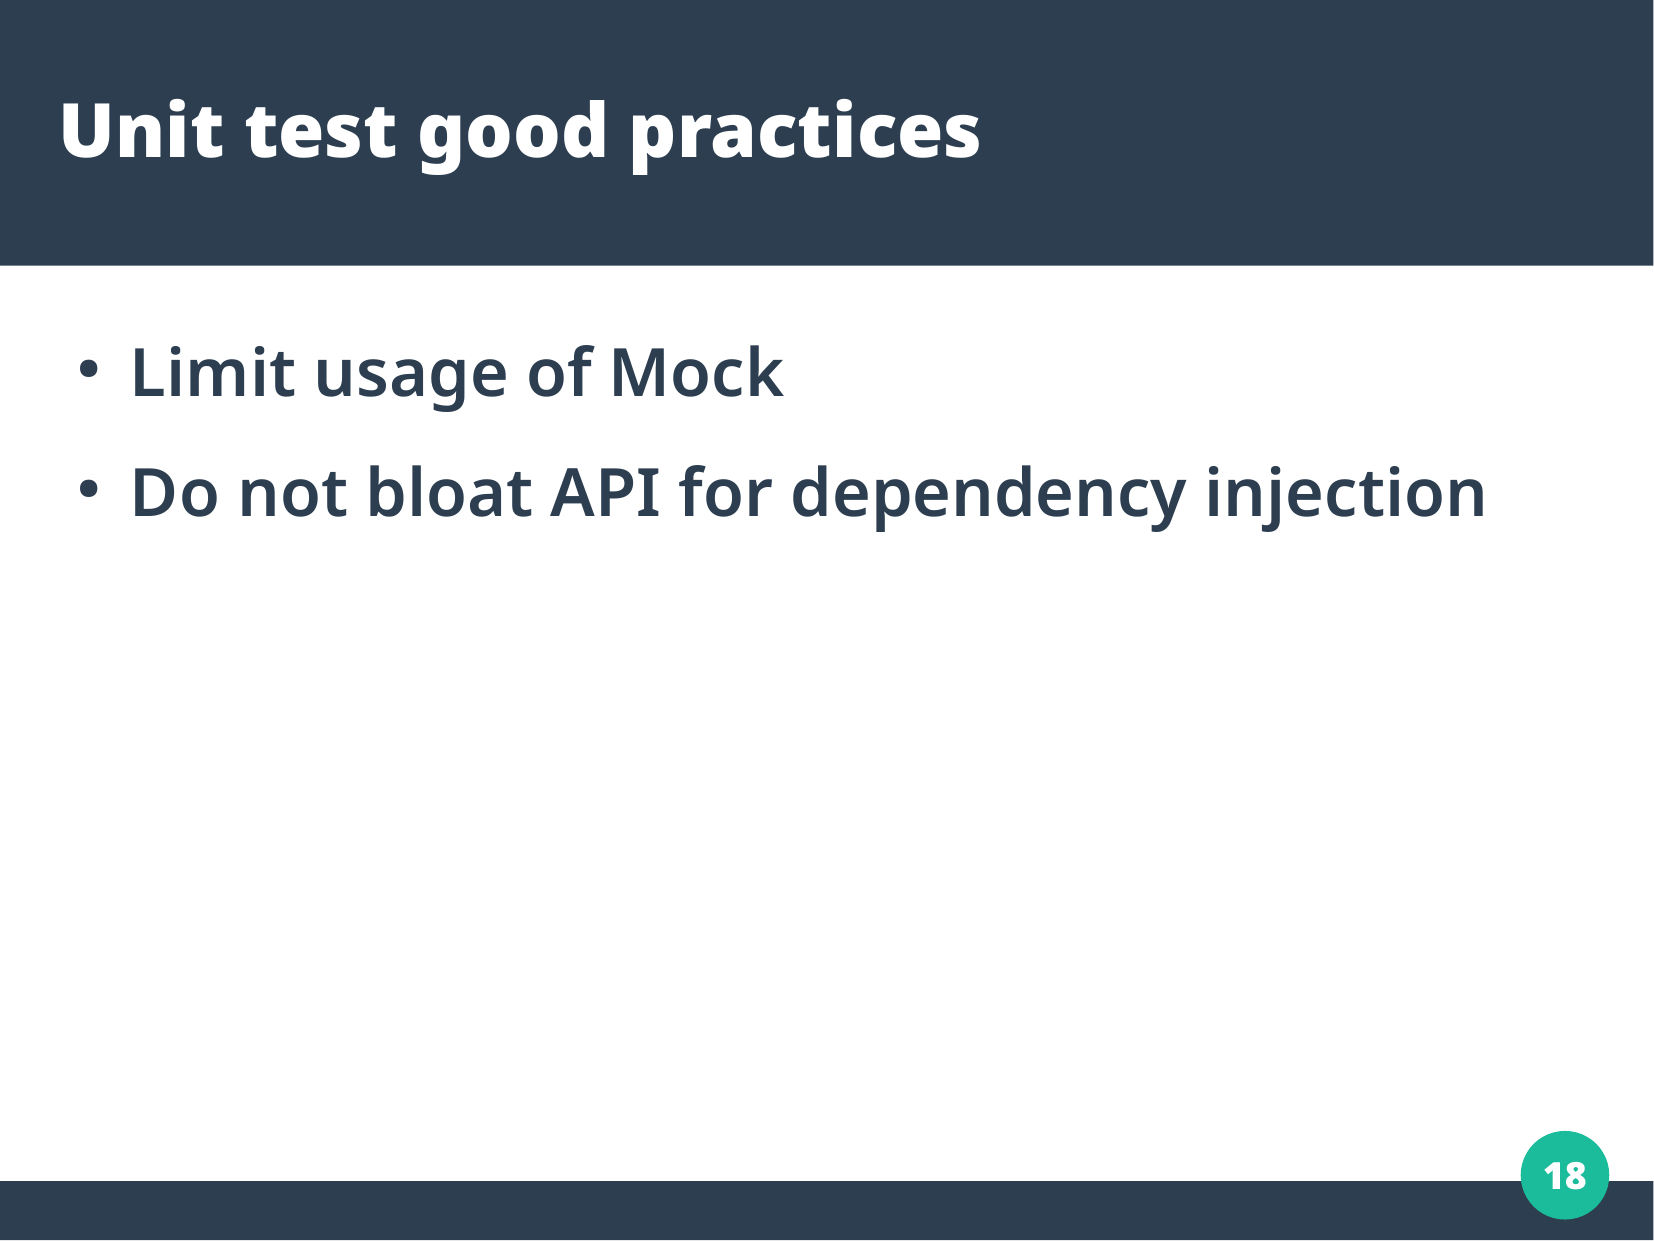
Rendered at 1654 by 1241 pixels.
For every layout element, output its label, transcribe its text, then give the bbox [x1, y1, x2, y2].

list Limit usage of Mock Do not bloat API for dependency injection [59, 324, 1595, 1152]
title Unit test good practices [59, 49, 1595, 207]
